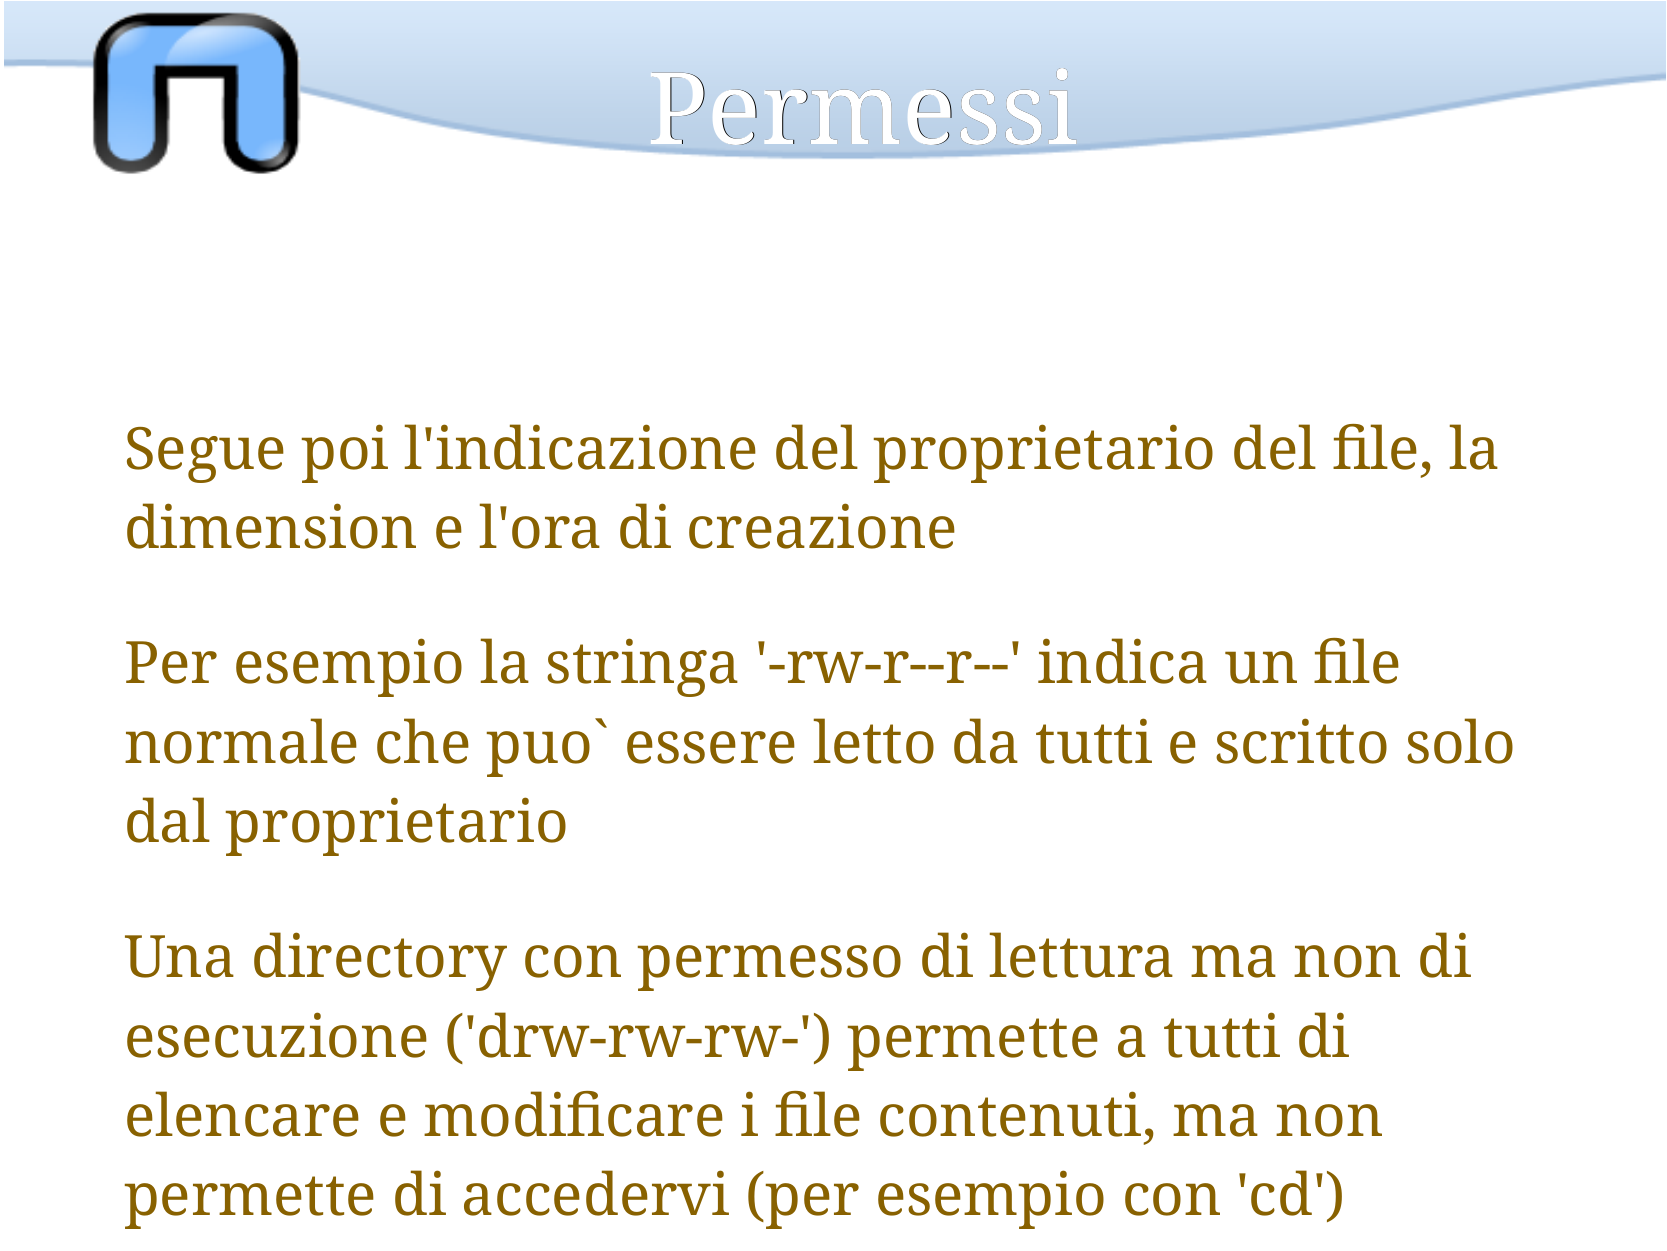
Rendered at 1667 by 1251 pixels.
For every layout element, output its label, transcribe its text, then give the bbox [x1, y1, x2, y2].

text_box Permessi [446, 29, 1280, 283]
list Segue poi l'indicazione del proprietario del file, la dimension e l'ora di creazione Per esempio la stringa '-rw-r--r--' indica un file normale che puo` essere letto da tutti e scritto solo dal proprietario Una directory con permesso di lettura ma non di esecuzione ('drw-rw-rw-') permette a tutti di elencare e modificare i file contenuti, ma non permette di accedervi (per esempio con 'cd') [124, 407, 1548, 1251]
picture [0, 0, 1667, 1251]
